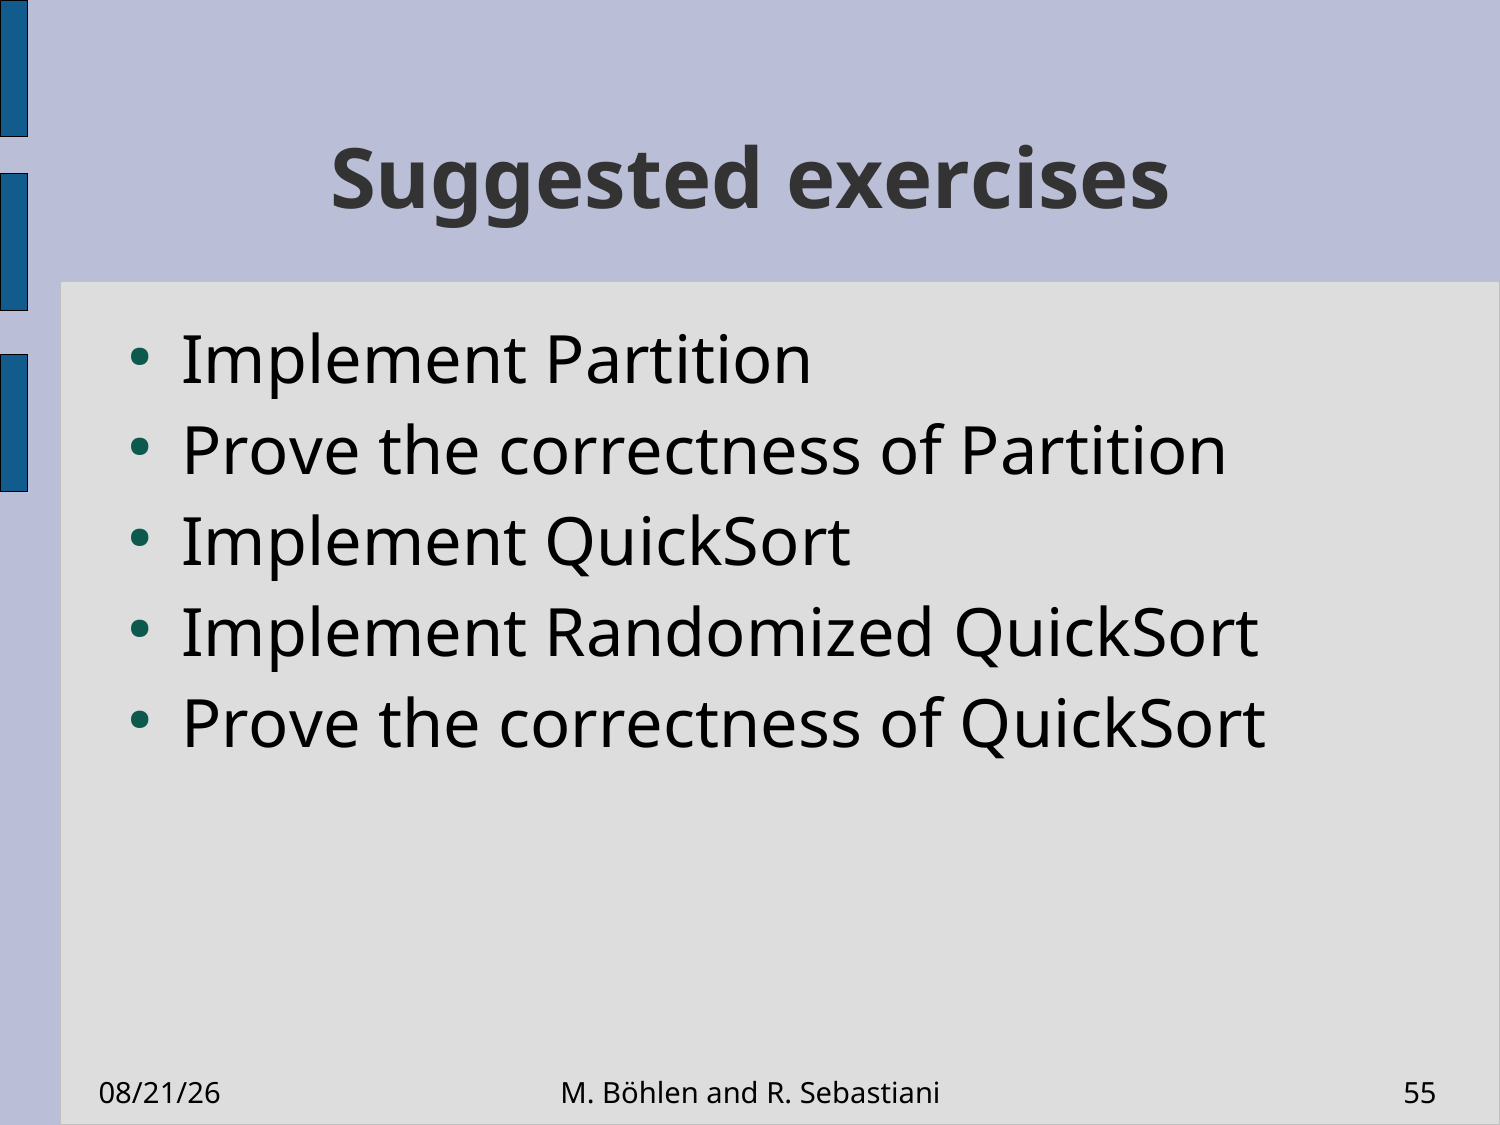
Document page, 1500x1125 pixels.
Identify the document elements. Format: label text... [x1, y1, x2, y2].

list Implement Partition Prove the correctness of Partition Implement QuickSort Implement Randomized QuickSort Prove the correctness of QuickSort [110, 312, 1392, 1022]
title Suggested exercises [110, 82, 1392, 271]
